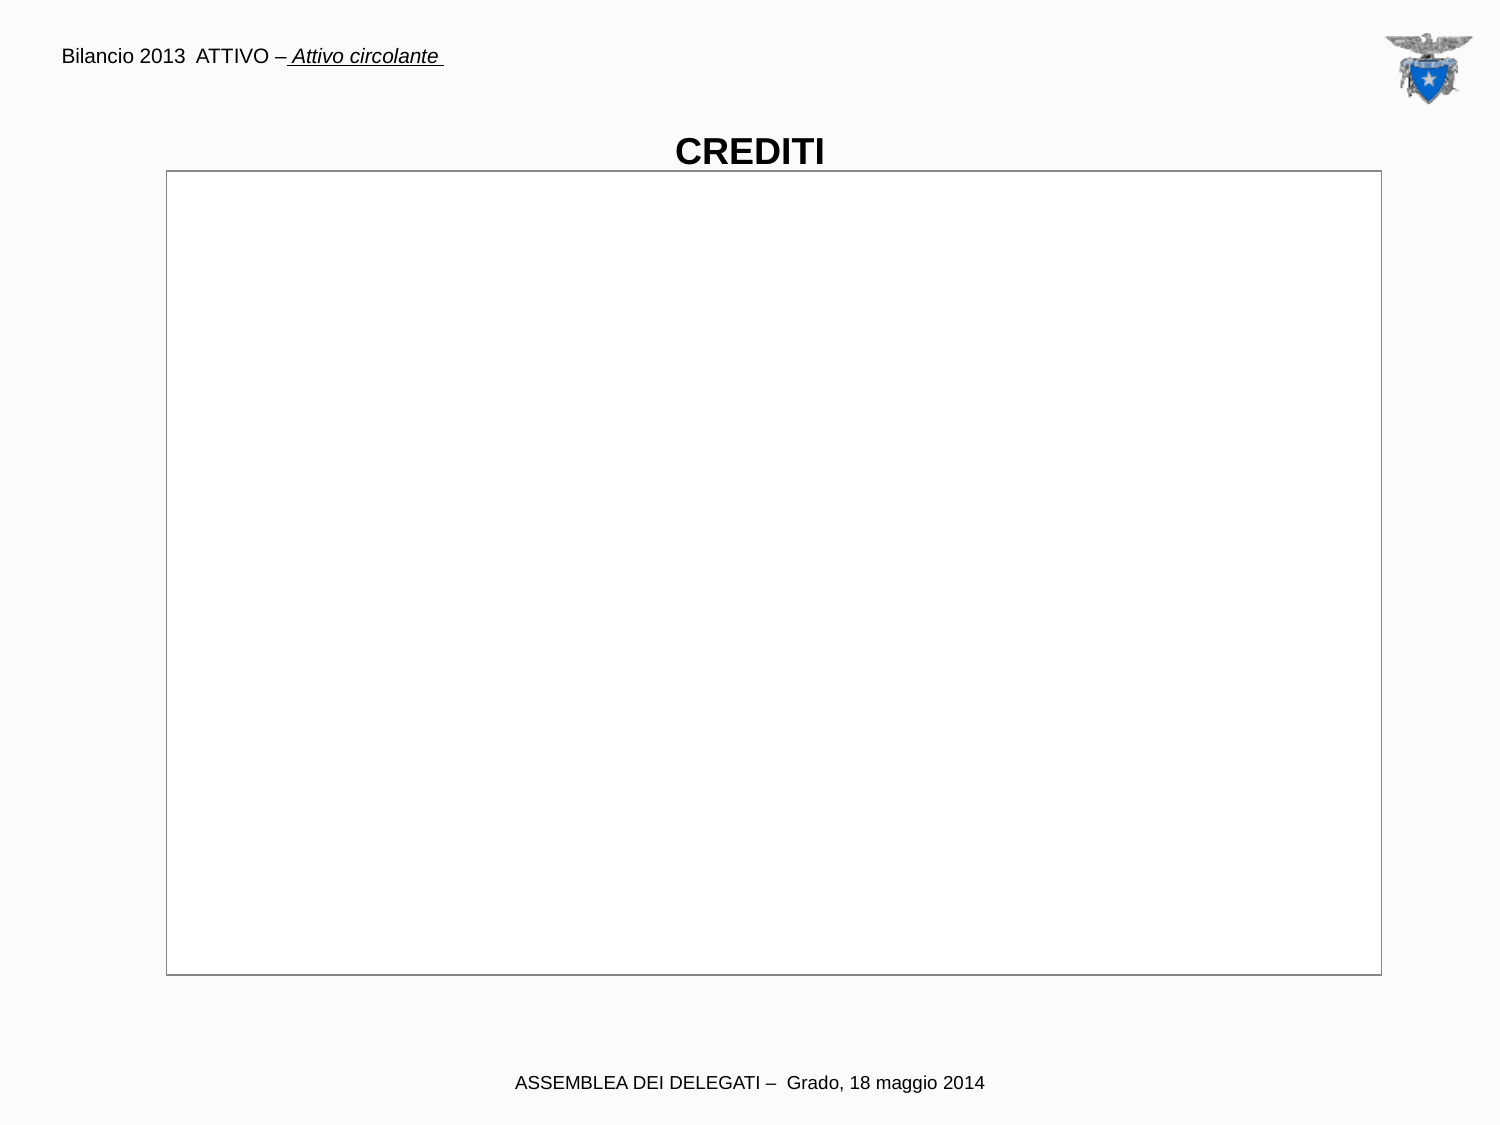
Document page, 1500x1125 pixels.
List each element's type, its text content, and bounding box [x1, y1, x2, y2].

text_box CREDITI [259, 128, 1241, 170]
picture [1382, 29, 1477, 112]
chart [165, 170, 1383, 976]
text_box Bilancio 2013 ATTIVO – Attivo circolante [46, 35, 516, 76]
text_box ASSEMBLEA DEI DELEGATI – Grado, 18 maggio 2014 [262, 1062, 1238, 1101]
